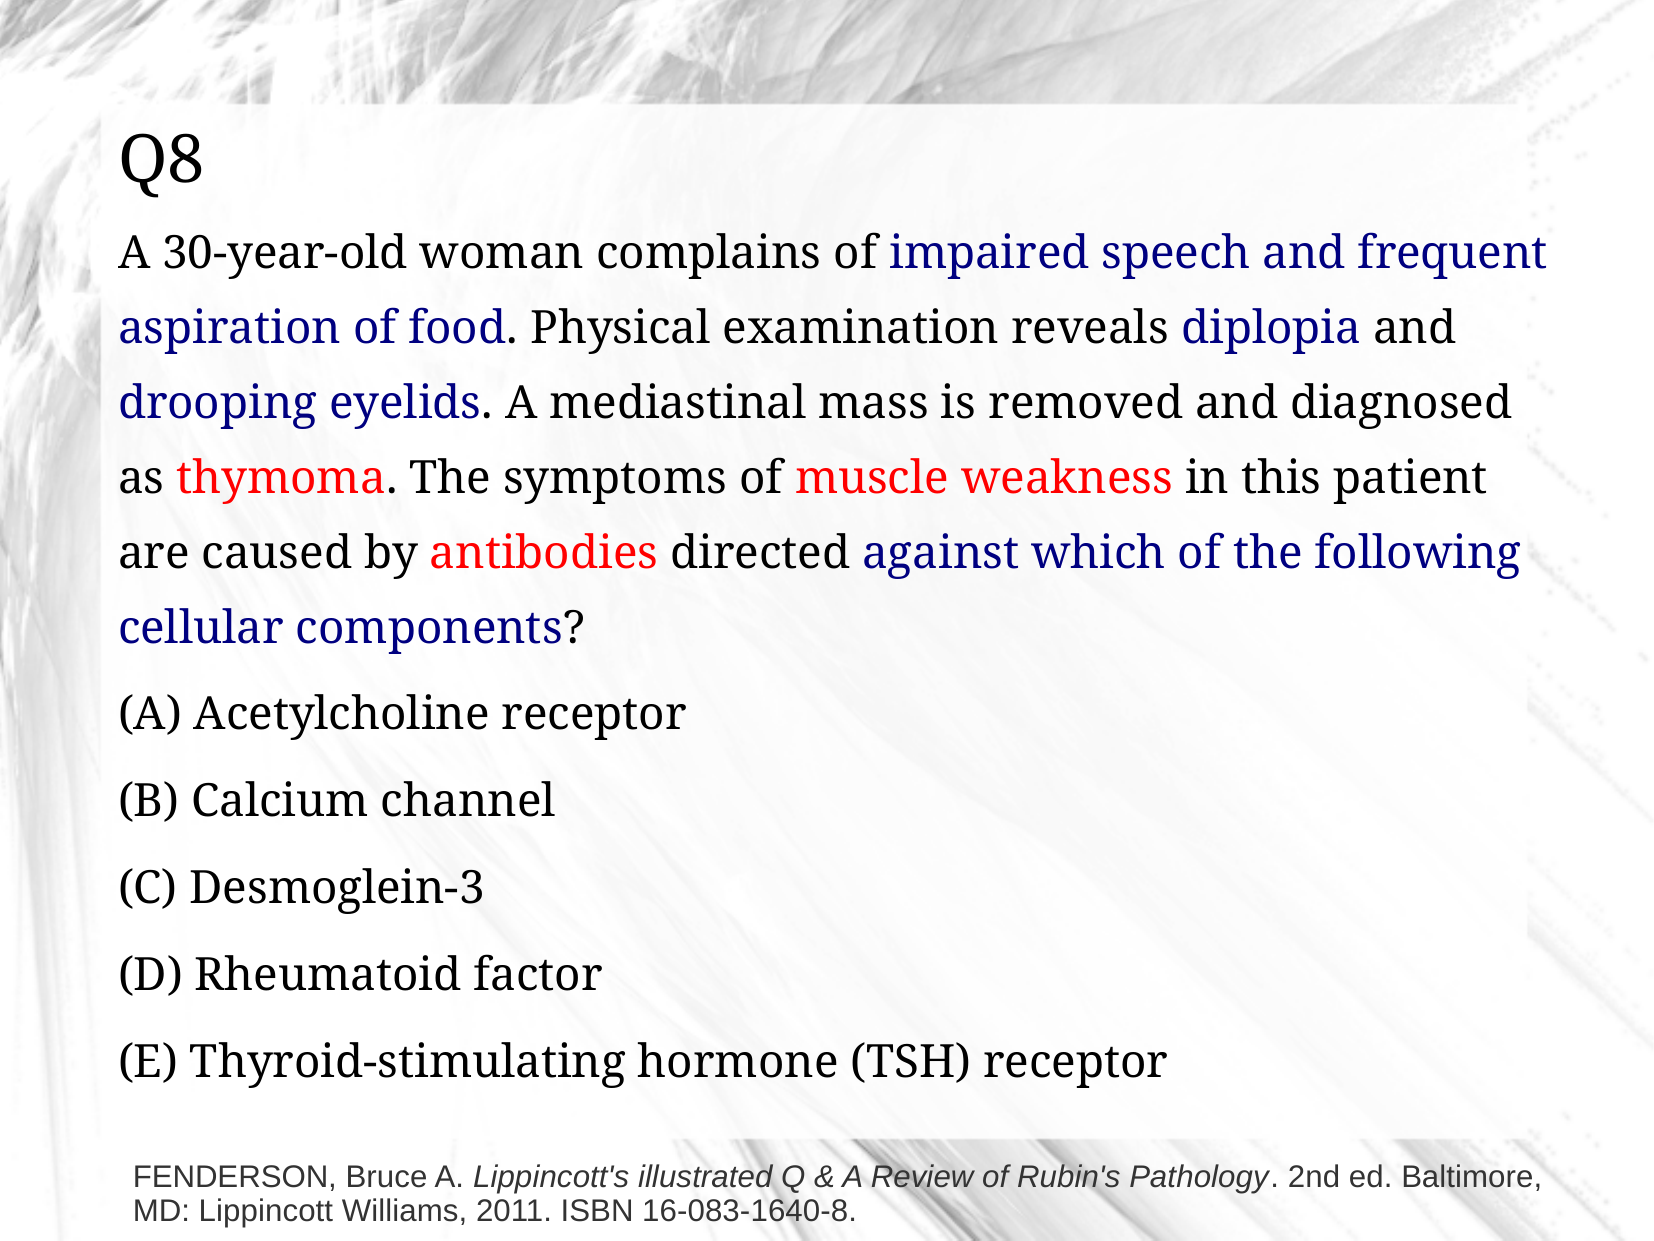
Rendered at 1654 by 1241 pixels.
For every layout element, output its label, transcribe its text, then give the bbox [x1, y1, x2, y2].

title Q8 [118, 107, 1506, 206]
list A 30-year-old woman complains of impaired speech and frequent aspiration of food. Physical examination reveals diplopia and drooping eyelids. A mediastinal mass is removed and diagnosed as thymoma. The symptoms of muscle weakness in this patient are caused by antibodies directed against which of the following cellular components? (A) Acetylcholine receptor (B) Calcium channel (C) Desmoglein-3 (D) Rheumatoid factor (E) Thyroid-stimulating hormone (TSH) receptor [118, 206, 1565, 1139]
text_box FENDERSON, Bruce A. Lippincott's illustrated Q & A Review of Rubin's Pathology. 2nd ed. Baltimore, MD: Lippincott Williams, 2011. ISBN 16-083-1640-8. [118, 1151, 1565, 1236]
picture [0, 0, 1654, 1241]
